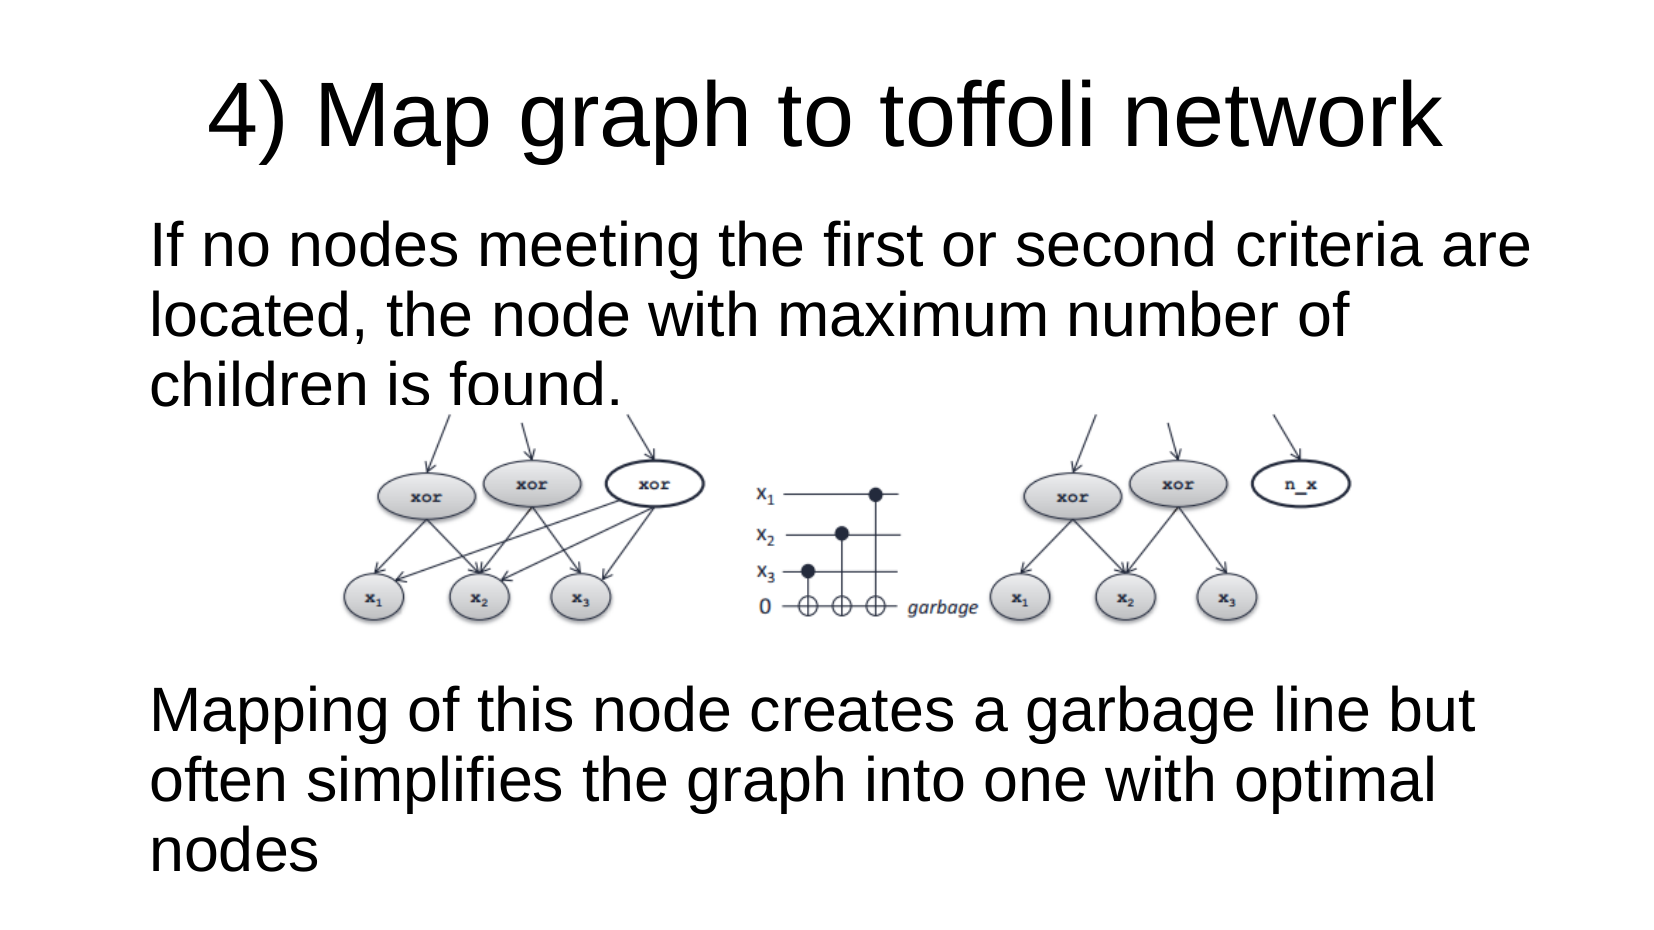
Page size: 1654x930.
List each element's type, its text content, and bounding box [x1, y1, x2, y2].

list Mapping of this node creates a garbage line but often simplifies the graph into one with optimal nodes [82, 674, 1575, 885]
title 4) Map graph to toffoli network [82, 37, 1571, 193]
list If no nodes meeting the first or second criteria are located, the node with maximum number of children is found. [82, 209, 1575, 420]
picture [273, 405, 1380, 660]
